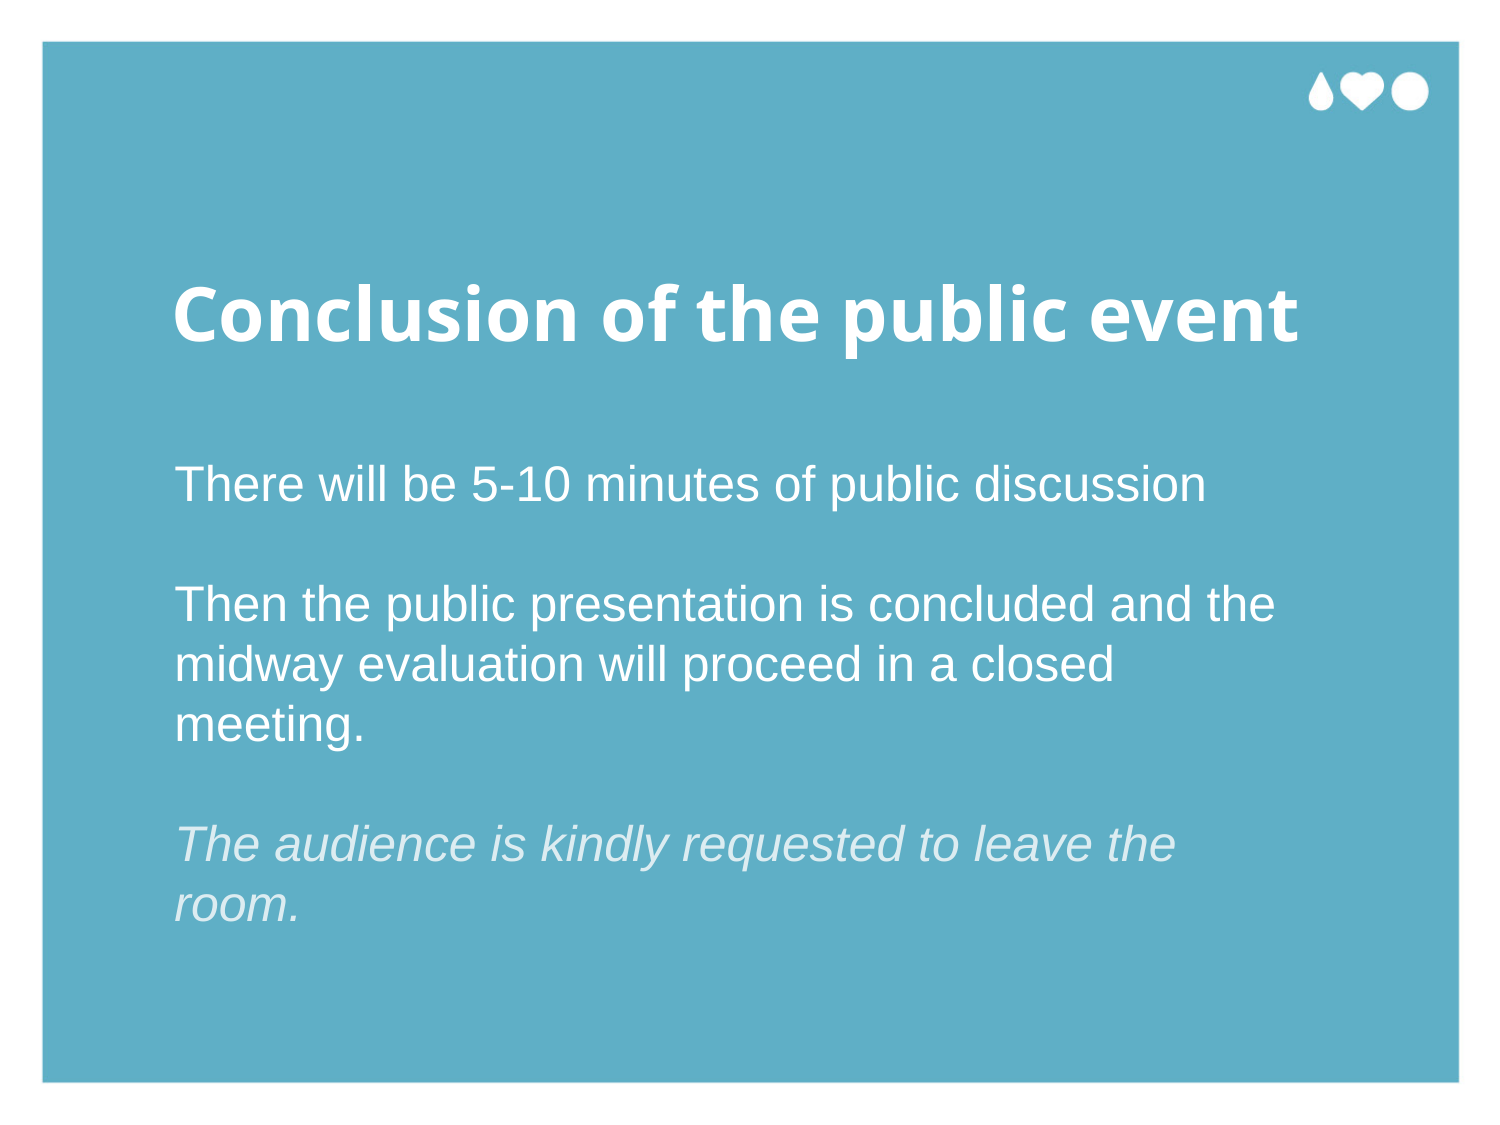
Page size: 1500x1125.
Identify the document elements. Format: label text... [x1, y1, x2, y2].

text_box Conclusion of the public event [171, 231, 1380, 421]
text_box There will be 5-10 minutes of public discussion Then the public presentation is concluded and the midway evaluation will proceed in a closed meeting. The audience is kindly requested to leave the room. [159, 444, 1306, 945]
